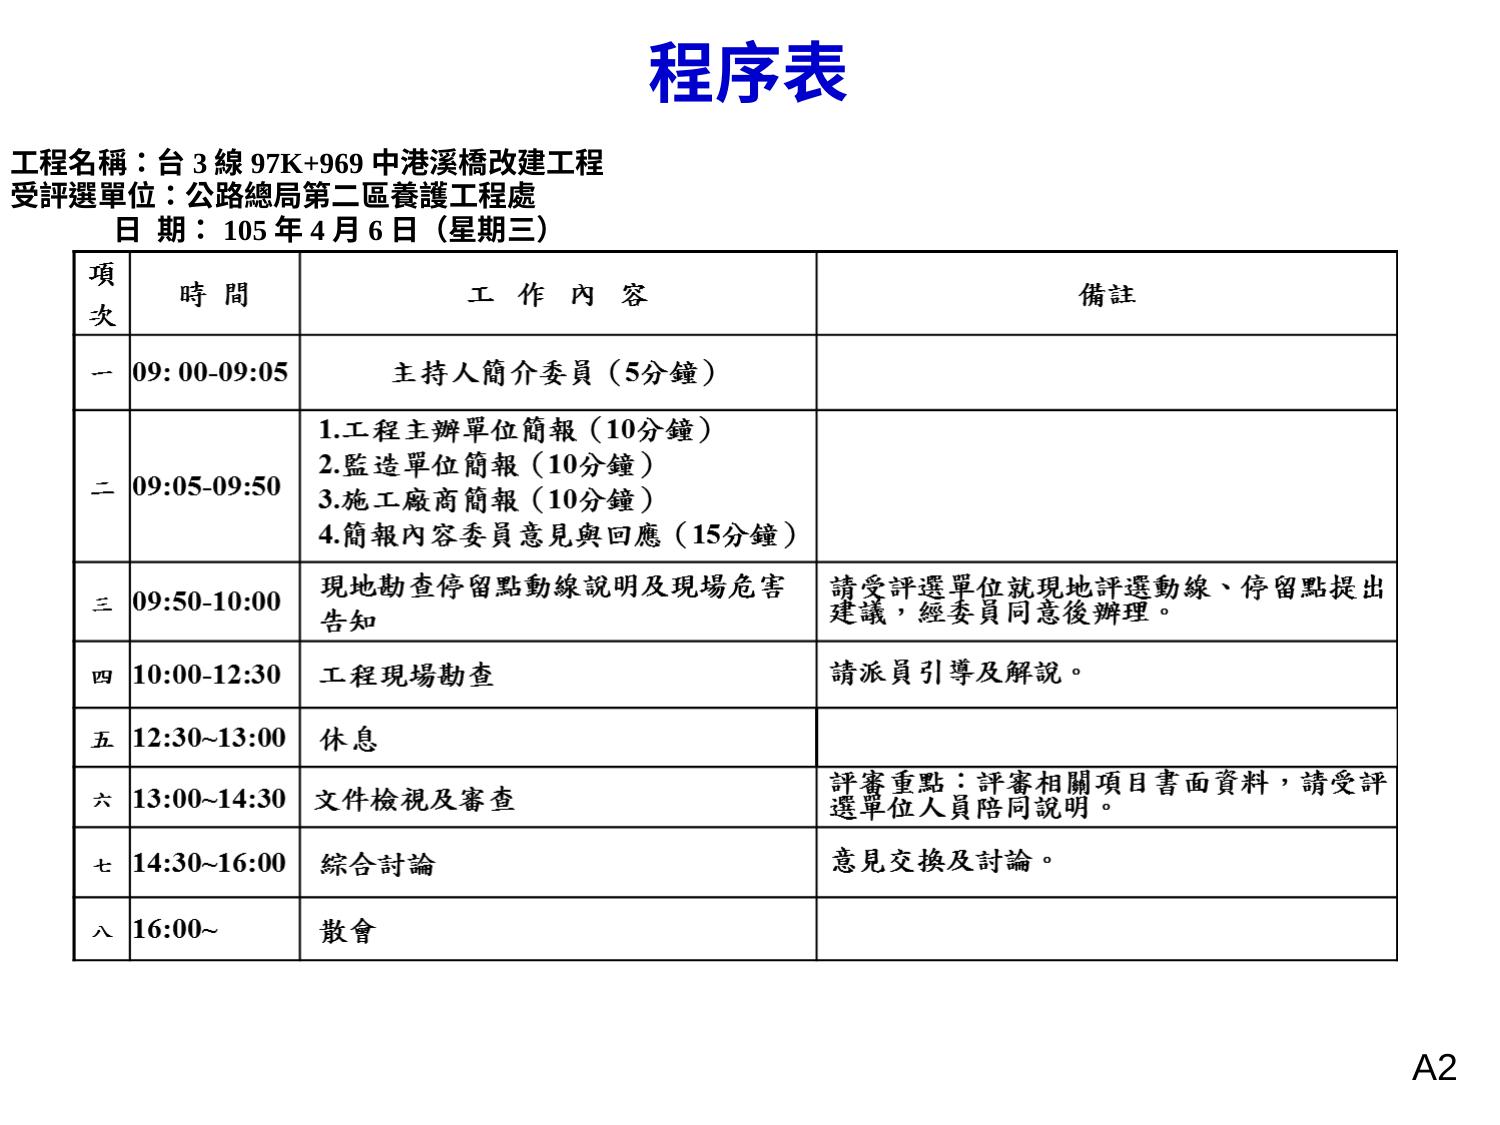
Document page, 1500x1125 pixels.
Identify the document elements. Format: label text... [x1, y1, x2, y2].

text_box 程序表 [0, 23, 1499, 119]
text_box A2 [1397, 1035, 1500, 1096]
picture [70, 254, 1398, 965]
text_box 工程名稱：台3線97K+969中港溪橋改建工程 受評選單位：公路總局第二區養護工程處 日 期：105年4月6日（星期三） [0, 138, 1476, 254]
